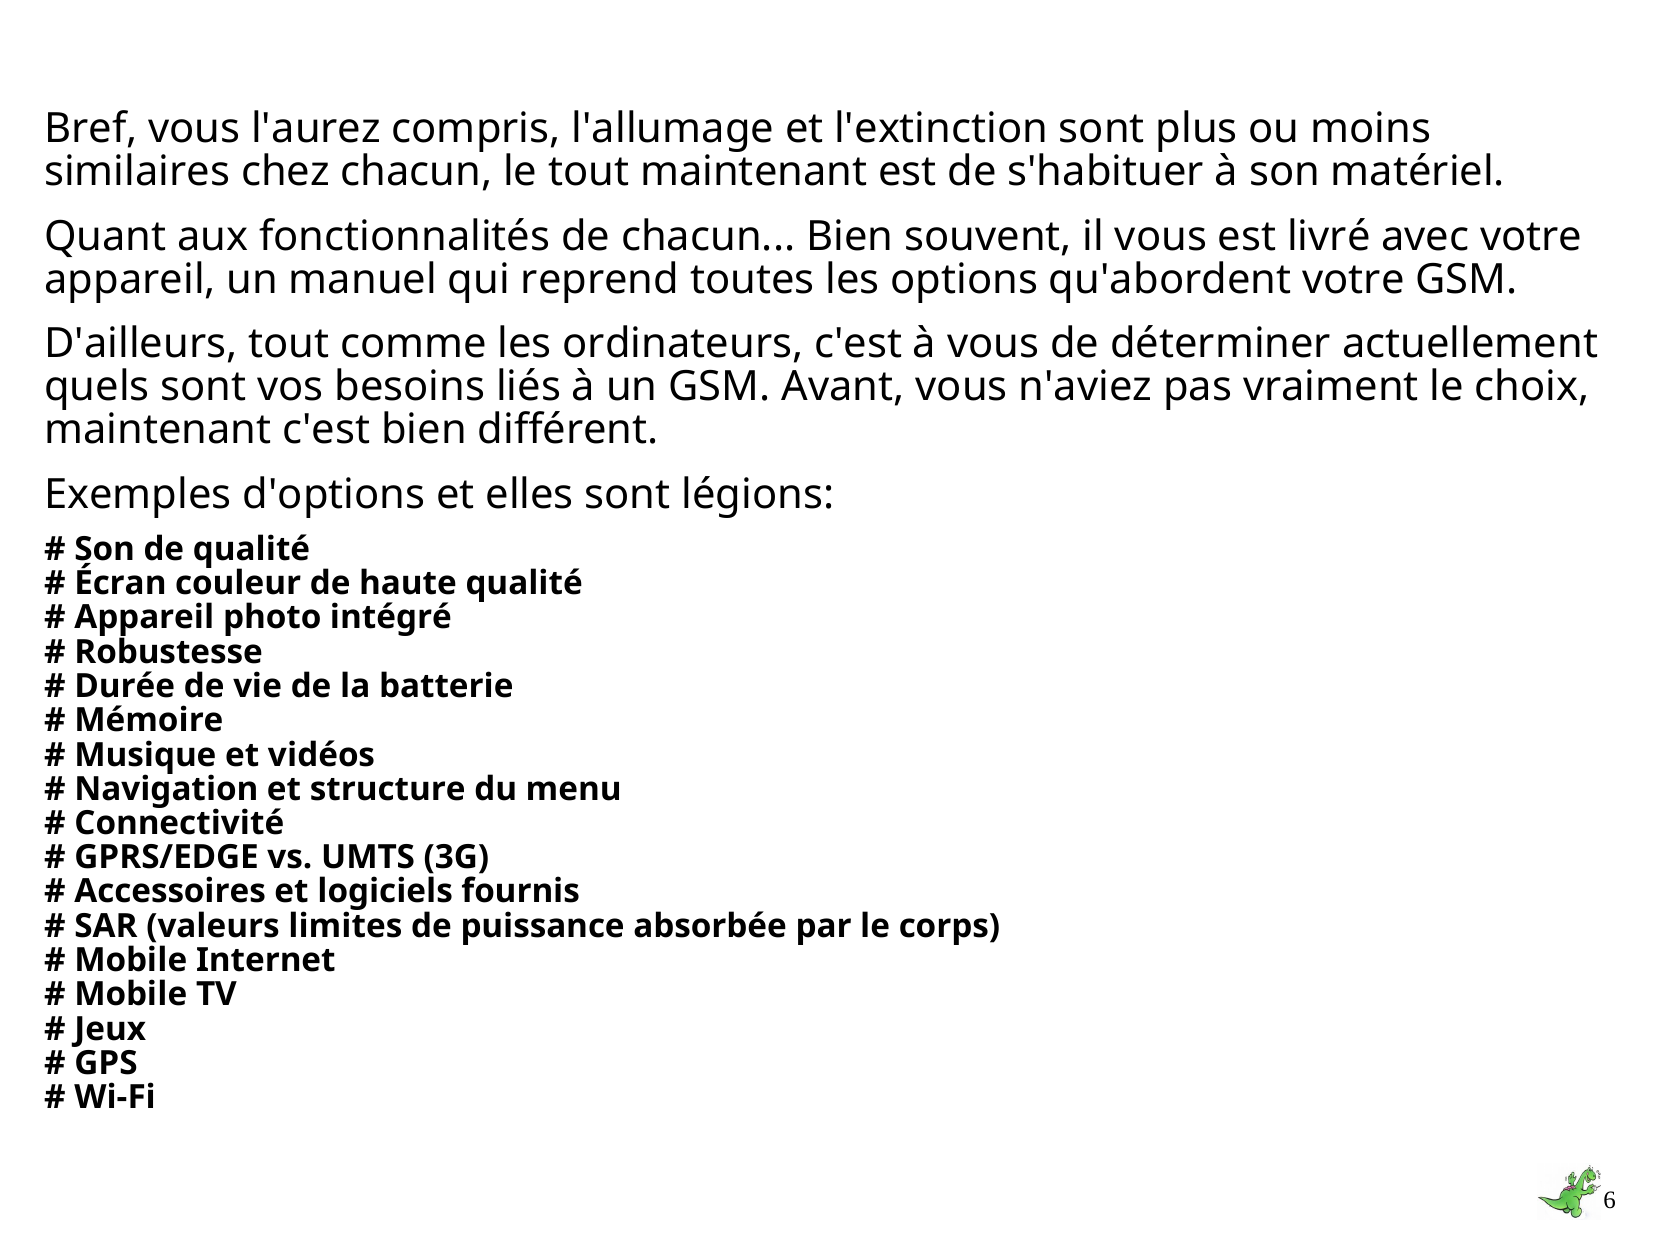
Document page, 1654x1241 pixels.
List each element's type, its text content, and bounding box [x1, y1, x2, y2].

text_box Bref, vous l'aurez compris, l'allumage et l'extinction sont plus ou moins similaires chez chacun, le tout maintenant est de s'habituer à son matériel. Quant aux fonctionnalités de chacun... Bien souvent, il vous est livré avec votre appareil, un manuel qui reprend toutes les options qu'abordent votre GSM. D'ailleurs, tout comme les ordinateurs, c'est à vous de déterminer actuellement quels sont vos besoins liés à un GSM. Avant, vous n'aviez pas vraiment le choix, maintenant c'est bien différent. Exemples d'options et elles sont légions: # Son de qualité # Écran couleur de haute qualité # Appareil photo intégré # Robustesse # Durée de vie de la batterie # Mémoire # Musique et vidéos # Navigation et structure du menu # Connectivité # GPRS/EDGE vs. UMTS (3G) # Accessoires et logiciels fournis # SAR (valeurs limites de puissance absorbée par le corps) # Mobile Internet # Mobile TV # Jeux # GPS # Wi-Fi [29, 118, 1624, 1184]
text_box 6 [1603, 1186, 1632, 1214]
picture [1537, 1184, 1601, 1220]
